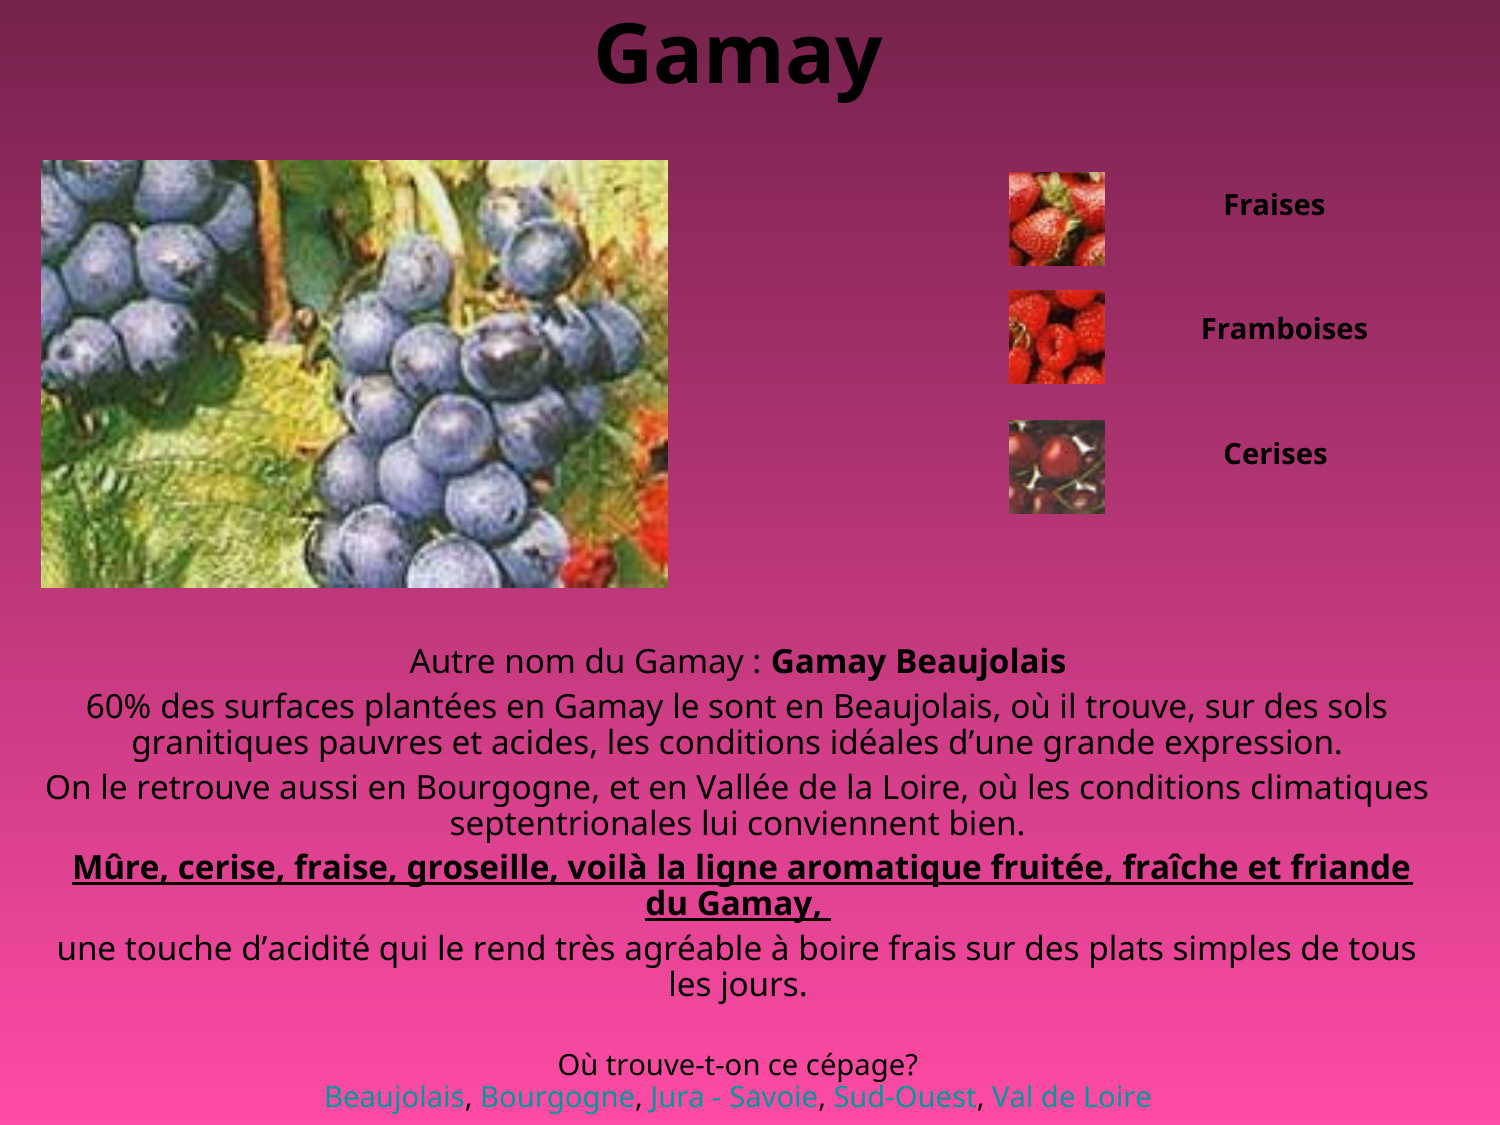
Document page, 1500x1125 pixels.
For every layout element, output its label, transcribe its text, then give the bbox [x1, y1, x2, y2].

text_box Cerises [1163, 411, 1386, 536]
text_box Fraises [1163, 160, 1386, 286]
title Gamay [147, 3, 1329, 213]
text_box Framboises [1163, 286, 1386, 411]
picture [1009, 420, 1105, 514]
picture [1009, 290, 1105, 384]
picture [41, 160, 668, 588]
picture [1009, 172, 1105, 266]
subtitle Autre nom du Gamay : Gamay Beaujolais 60% des surfaces plantées en Gamay le sont en Beaujolais, où il trouve, sur des sols granitiques pauvres et acides, les conditions idéales d’une grande expression. On le retrouve aussi en Bourgogne, et en Vallée de la Loire, où les conditions climatiques septentrionales lui conviennent bien. Mûre, cerise, fraise, groseille, voilà la ligne aromatique fruitée, fraîche et friande du Gamay, une touche d’acidité qui le rend très agréable à boire frais sur des plats simples de tous les jours. Où trouve-t-on ce cépage? Beaujolais, Bourgogne, Jura - Savoie, Sud-Ouest, Val de Loire [29, 637, 1447, 1071]
